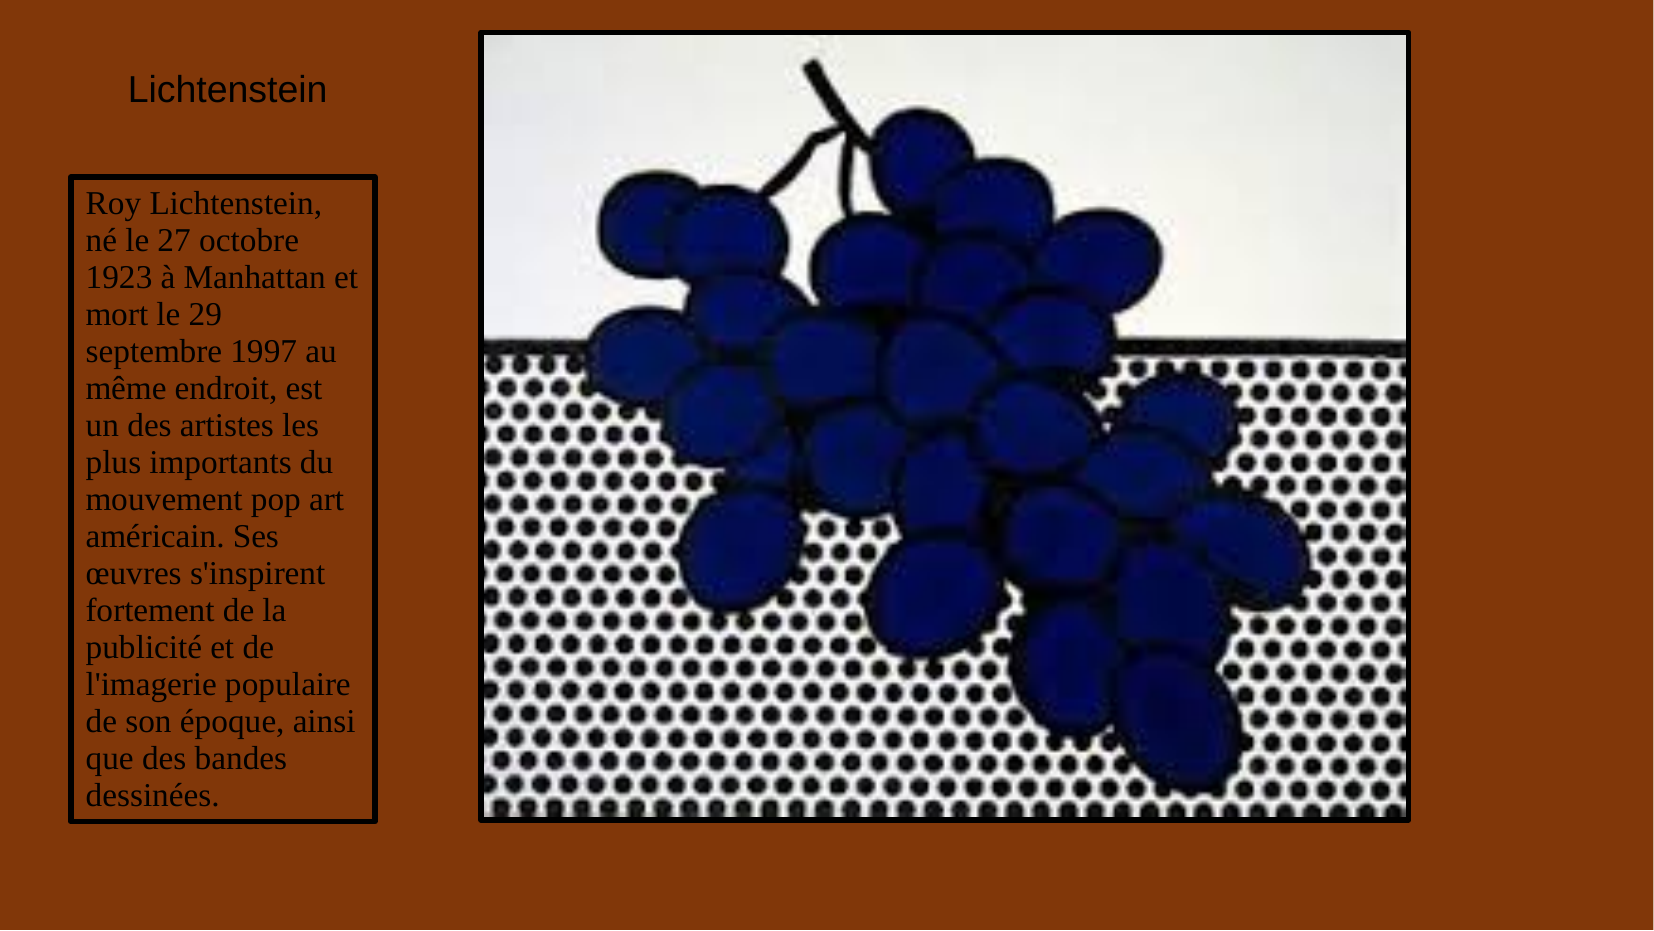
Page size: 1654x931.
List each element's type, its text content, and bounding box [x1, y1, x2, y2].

title Lichtenstein [88, 47, 367, 132]
picture [484, 35, 1406, 817]
text_box Roy Lichtenstein, né le 27 octobre 1923 à Manhattan et mort le 29 septembre 1997 au même endroit, est un des artistes les plus importants du mouvement pop art américain. Ses œuvres s'inspirent fortement de la publicité et de l'imagerie populaire de son époque, ainsi que des bandes dessinées. [70, 177, 375, 822]
